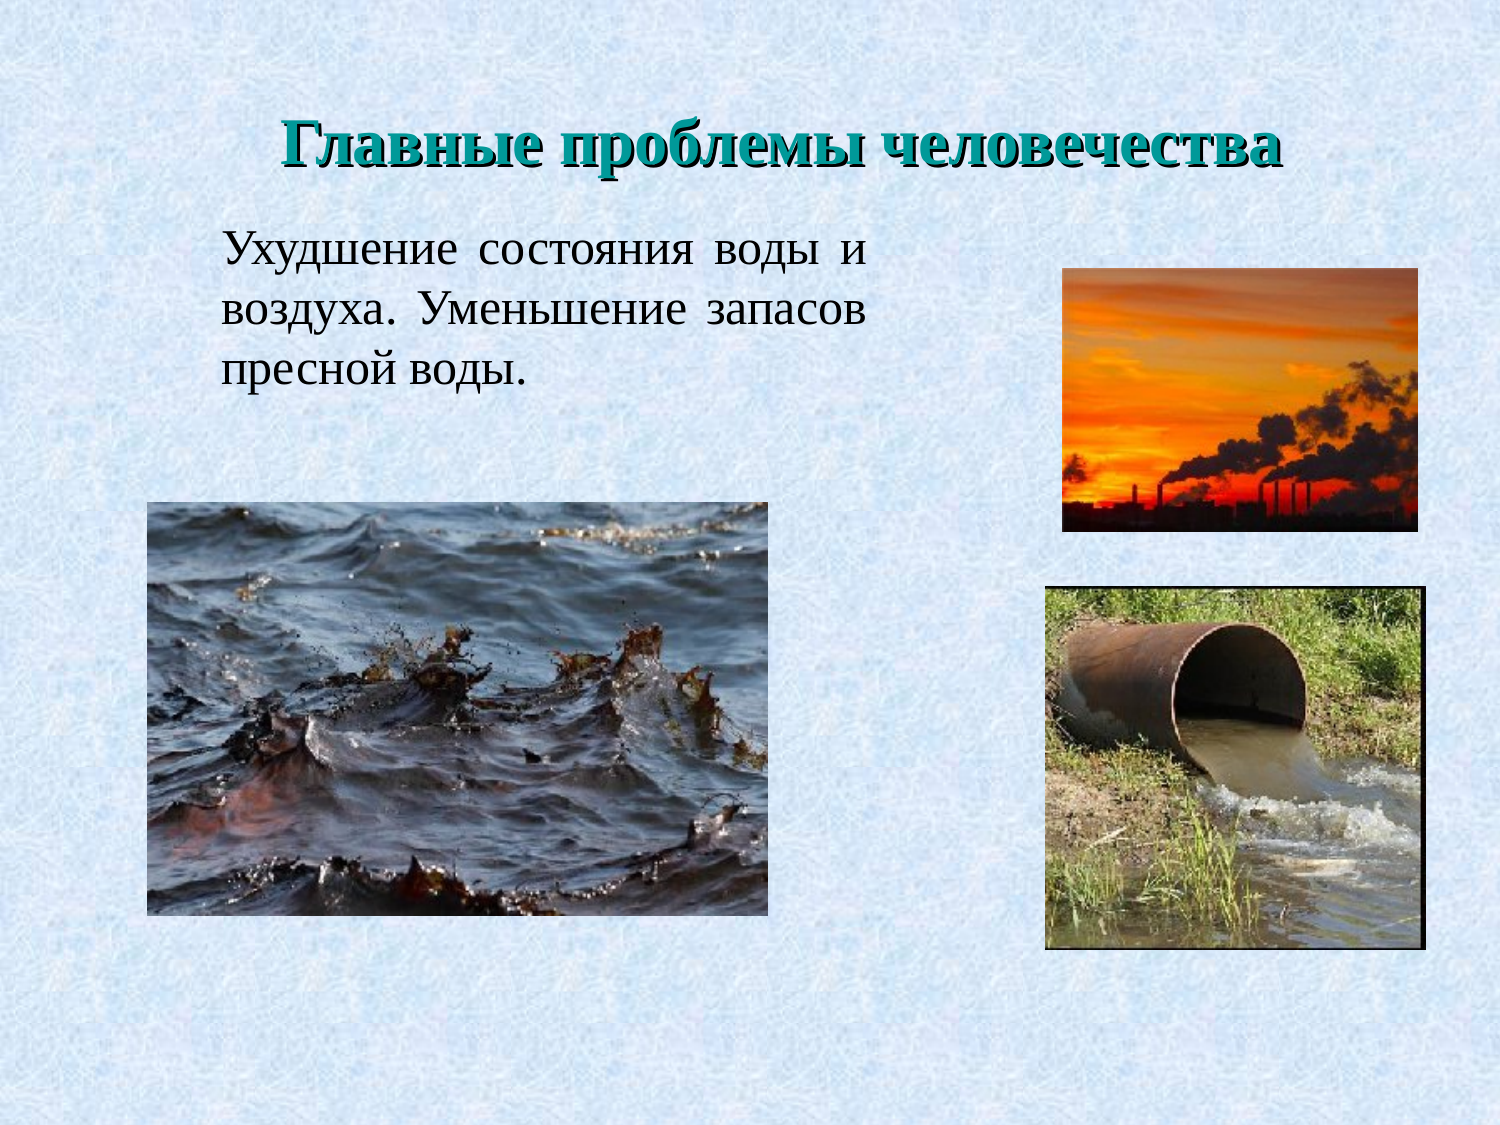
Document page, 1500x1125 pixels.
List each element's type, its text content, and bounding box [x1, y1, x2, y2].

text_box Ухудшение состояния воды и воздуха. Уменьшение запасов пресной воды. [206, 206, 963, 403]
picture [147, 502, 768, 916]
text_box Главные проблемы человечества [265, 90, 1436, 186]
picture [1045, 586, 1426, 951]
picture [1062, 268, 1418, 532]
